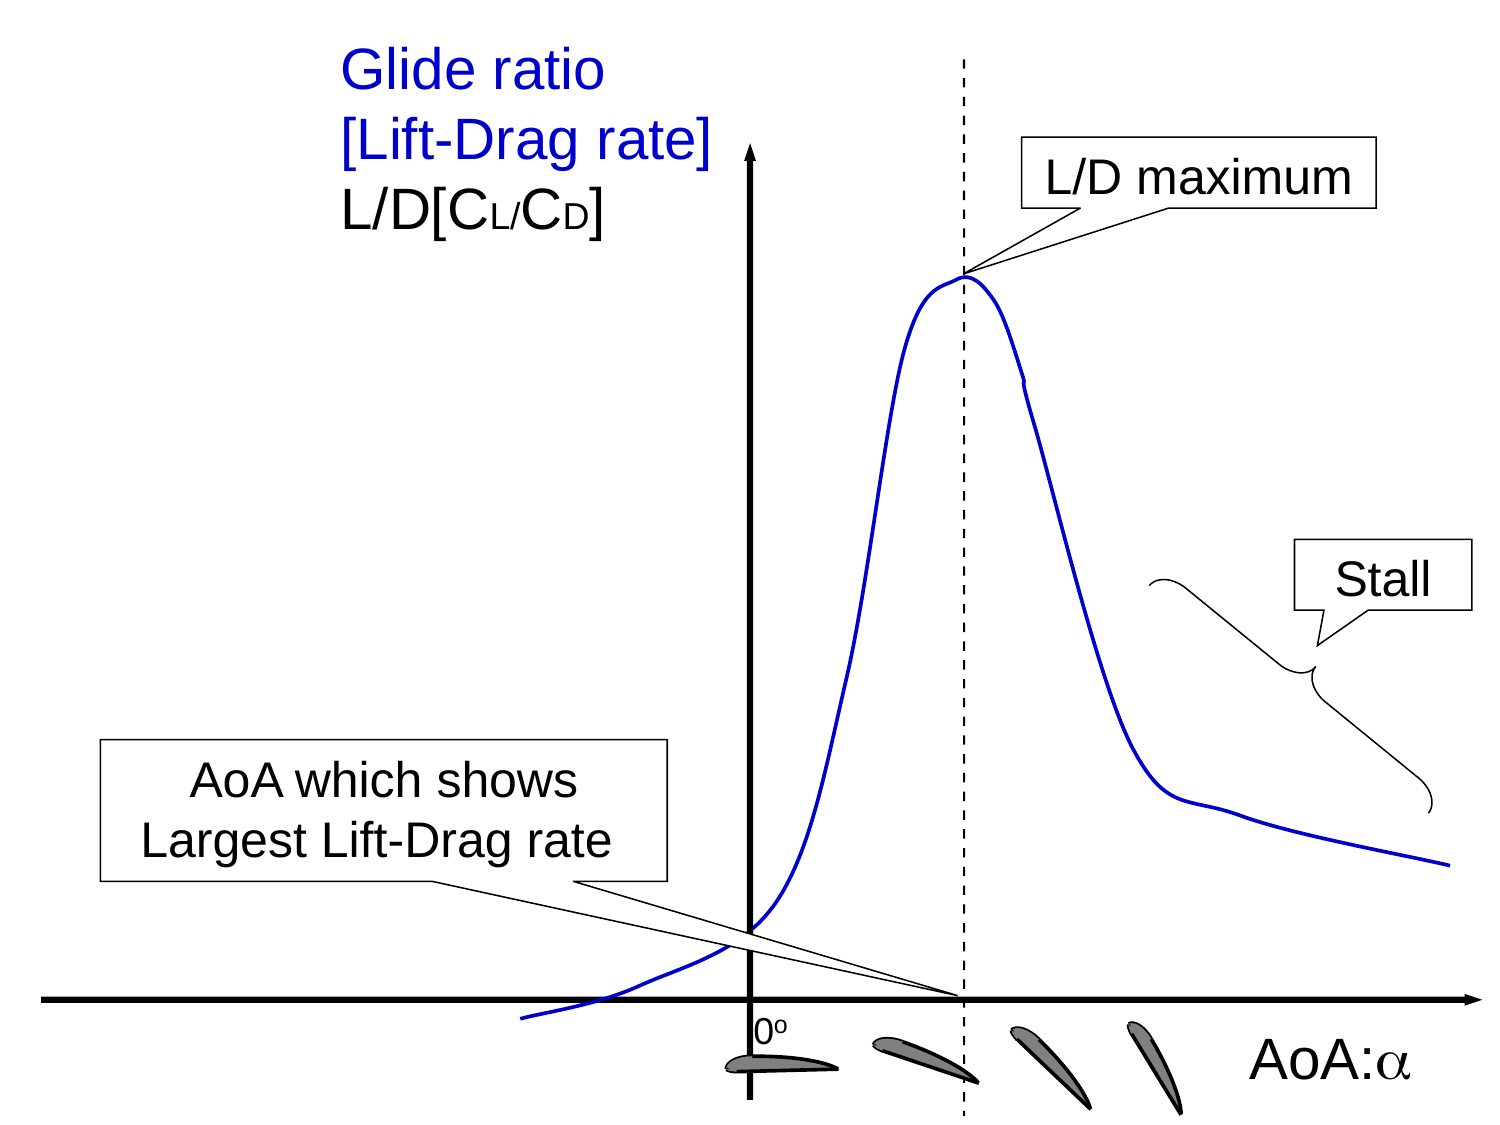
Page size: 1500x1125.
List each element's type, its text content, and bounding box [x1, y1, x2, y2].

text_box Stall [1294, 539, 1472, 646]
text_box [873, 1038, 966, 1076]
text_box AoA which shows Largest Lift-Drag rate [100, 739, 958, 996]
text_box AoA:a [1234, 1014, 1427, 1099]
text_box [726, 1056, 825, 1072]
text_box L/D maximum [963, 137, 1377, 274]
text_box Glide ratio [Lift-Drag rate] L/D[CL/CD] [326, 24, 857, 249]
text_box [1128, 1023, 1177, 1103]
text_box 0o [738, 999, 833, 1060]
text_box [1011, 1028, 1083, 1098]
